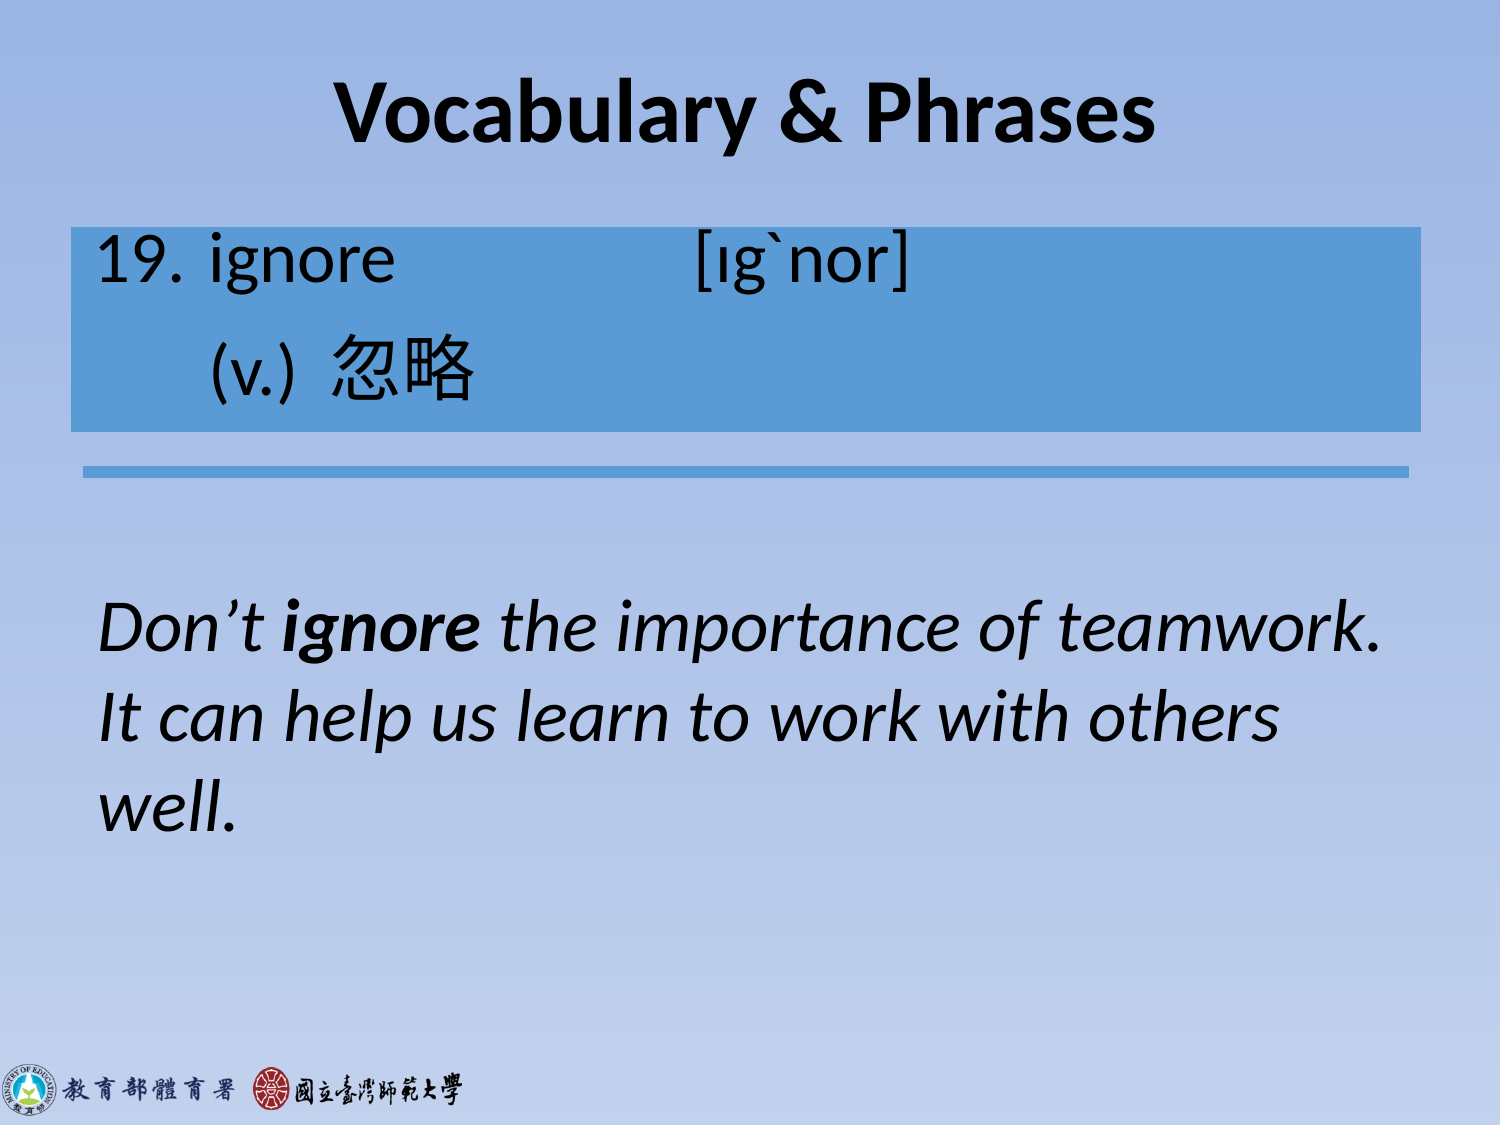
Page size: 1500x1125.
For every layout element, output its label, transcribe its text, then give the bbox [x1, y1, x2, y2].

table_header [ɪgˋnor] [693, 227, 1421, 311]
text_box Don’t ignore the importance of teamwork. It can help us learn to work with others well. [82, 568, 1433, 857]
table_header ignore [209, 227, 693, 311]
table_cell (v.) 忽略 [209, 311, 1421, 432]
table_header 19. [71, 227, 209, 311]
table_cell [71, 311, 209, 432]
text_box [83, 466, 1409, 478]
title Vocabulary & Phrases [70, 11, 1421, 200]
